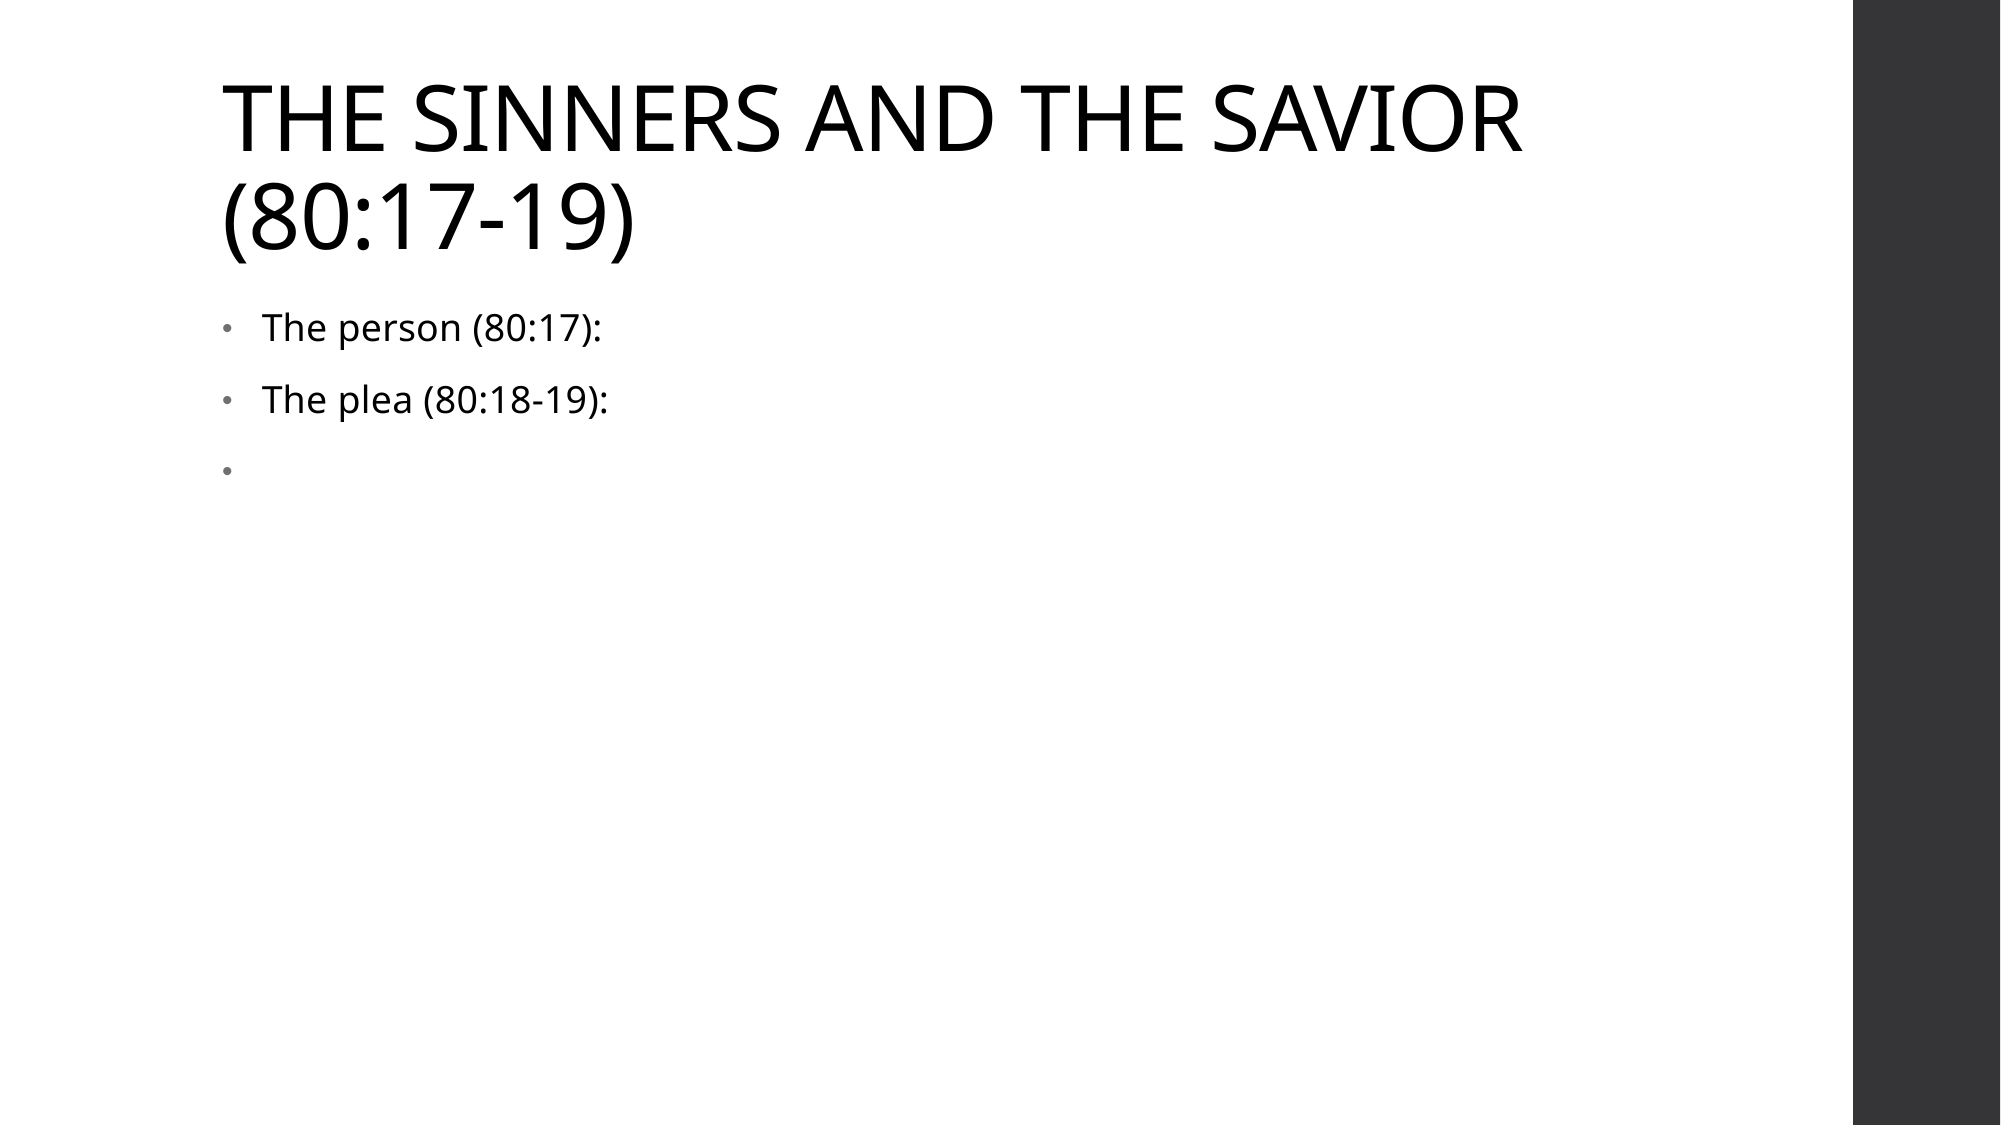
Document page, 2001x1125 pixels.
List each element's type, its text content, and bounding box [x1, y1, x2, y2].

title THE SINNERS AND THE SAVIOR (80:17-19) [206, 60, 1797, 278]
list The person (80:17): The plea (80:18-19): [206, 299, 1617, 1014]
